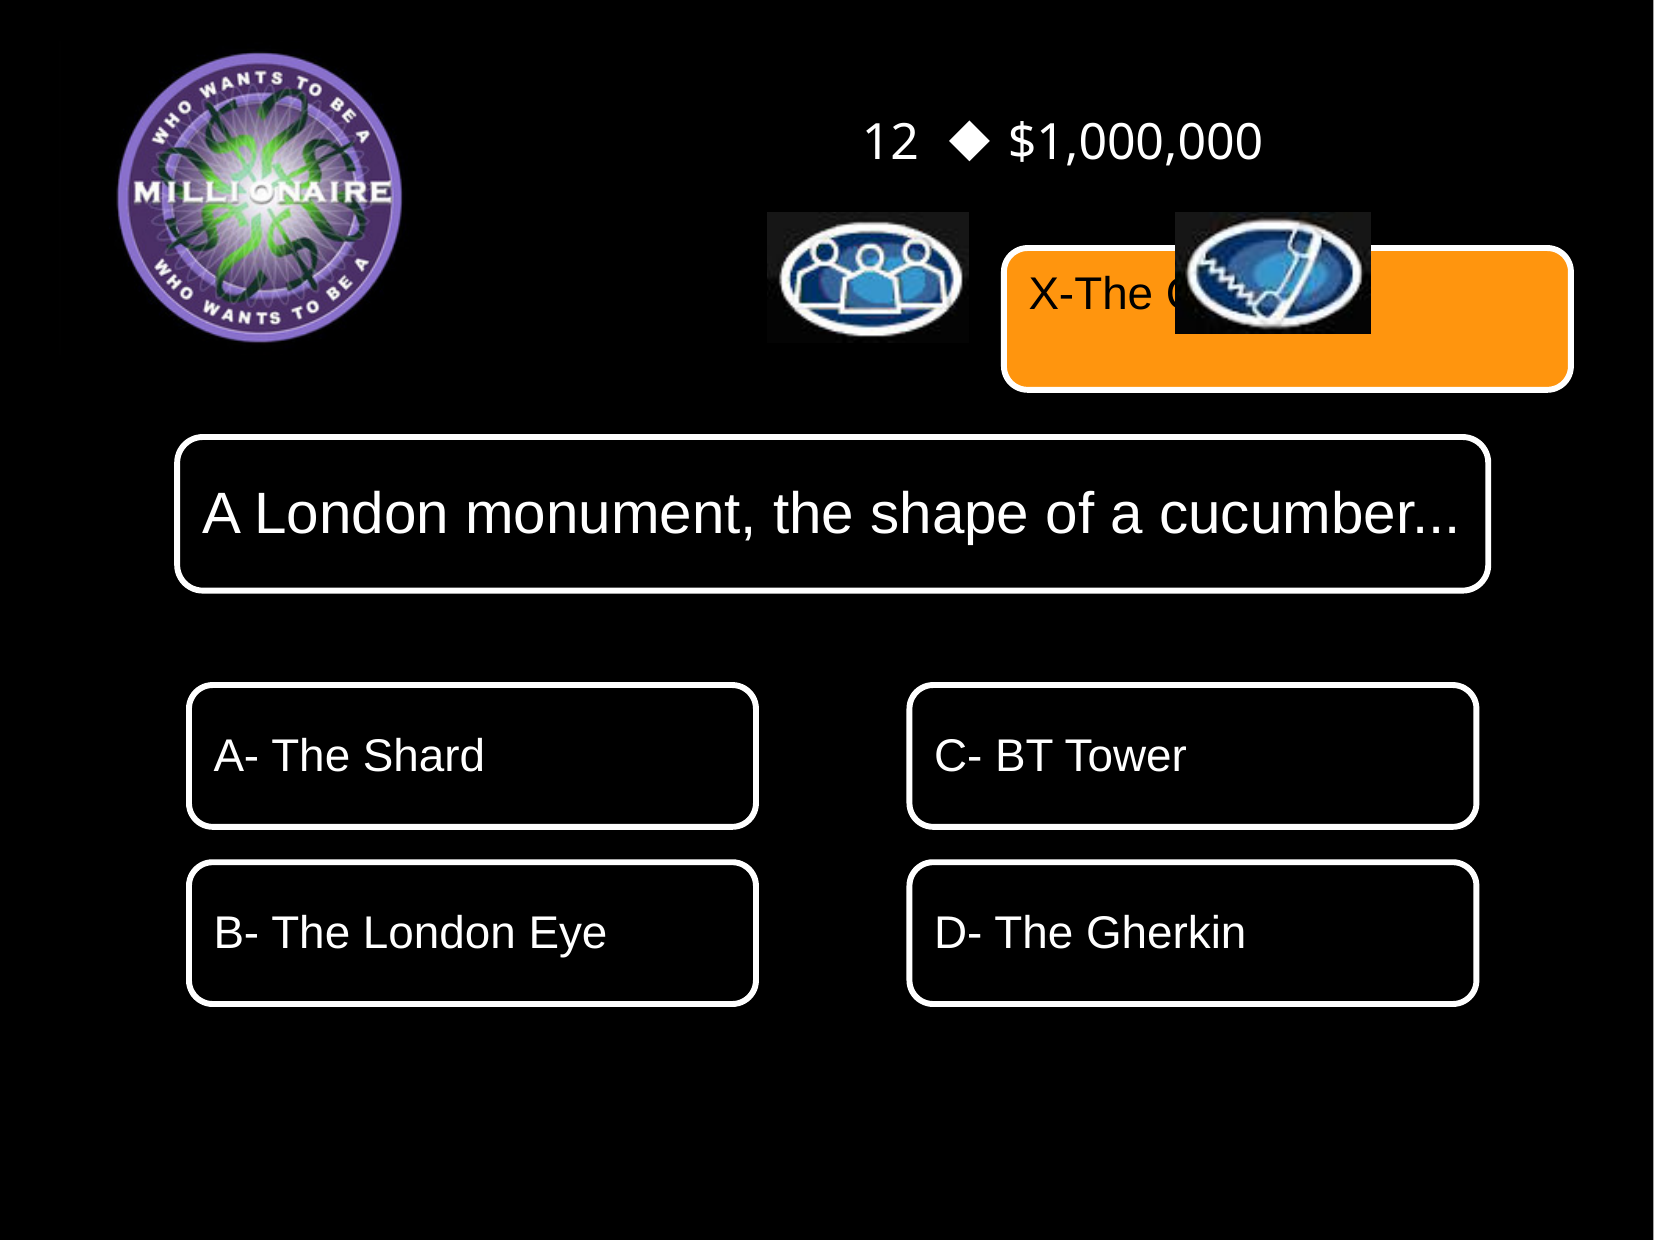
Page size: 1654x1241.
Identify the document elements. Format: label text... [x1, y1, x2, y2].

text_box D- The Gherkin [909, 862, 1477, 1004]
text_box B- The London Eye [188, 862, 756, 1004]
text_box A- The Shard [188, 685, 756, 827]
picture [59, 41, 477, 355]
text_box 12  $1,000,000 [774, 106, 1458, 213]
text_box X-The Gherkin [1003, 248, 1571, 390]
picture [1175, 212, 1371, 334]
text_box C- BT Tower [909, 685, 1477, 827]
text_box A London monument, the shape of a cucumber... [177, 437, 1489, 591]
picture [767, 212, 969, 343]
